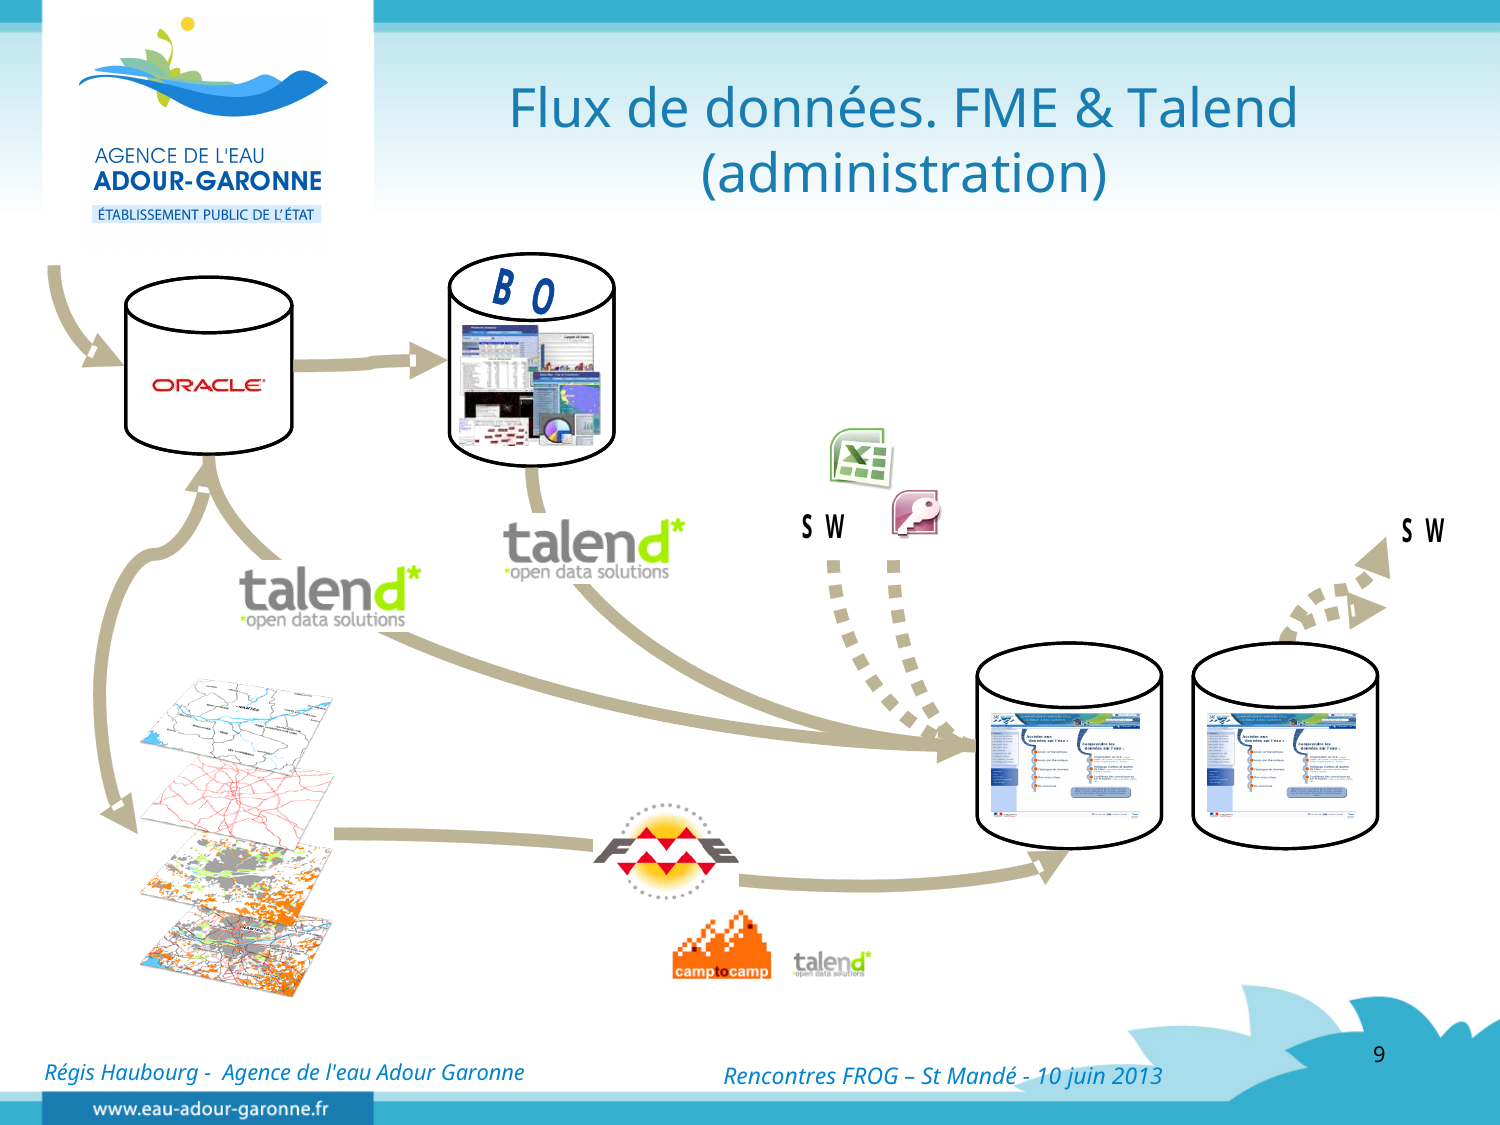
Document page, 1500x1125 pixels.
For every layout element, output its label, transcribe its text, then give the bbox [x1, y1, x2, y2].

picture [0, 0, 1500, 1125]
title Flux de données. FME & Talend (administration) [383, 44, 1426, 233]
